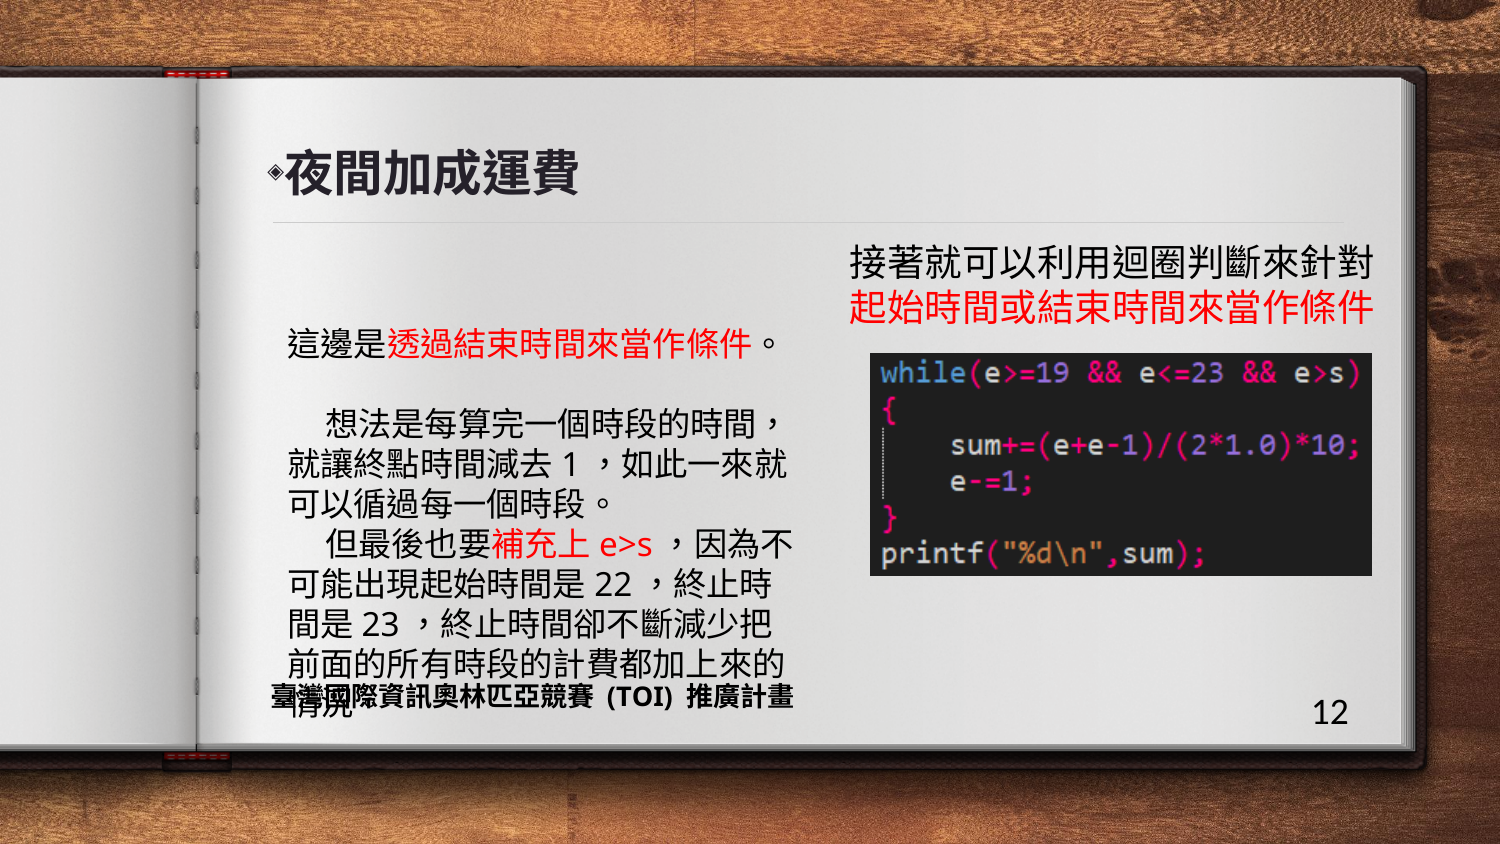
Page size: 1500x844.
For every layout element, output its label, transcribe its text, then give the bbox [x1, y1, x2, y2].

text_box [1295, 672, 1386, 737]
picture [870, 353, 1372, 576]
text_box 接著就可以利用迴圈判斷來針對 起始時間或結束時間來當作條件 [835, 231, 1500, 337]
text_box 這邊是透過結束時間來當作條件。 想法是每算完一個時段的時間，就讓終點時間減去1，如此一來就可以循過每一個時段。 但最後也要補充上e>s，因為不可能出現起始時間是22，終止時間是23，終止時間卻不斷減少把前面的所有時段的計費都加上來的情況。 [272, 315, 812, 655]
list 夜間加成運費 [252, 126, 1194, 216]
